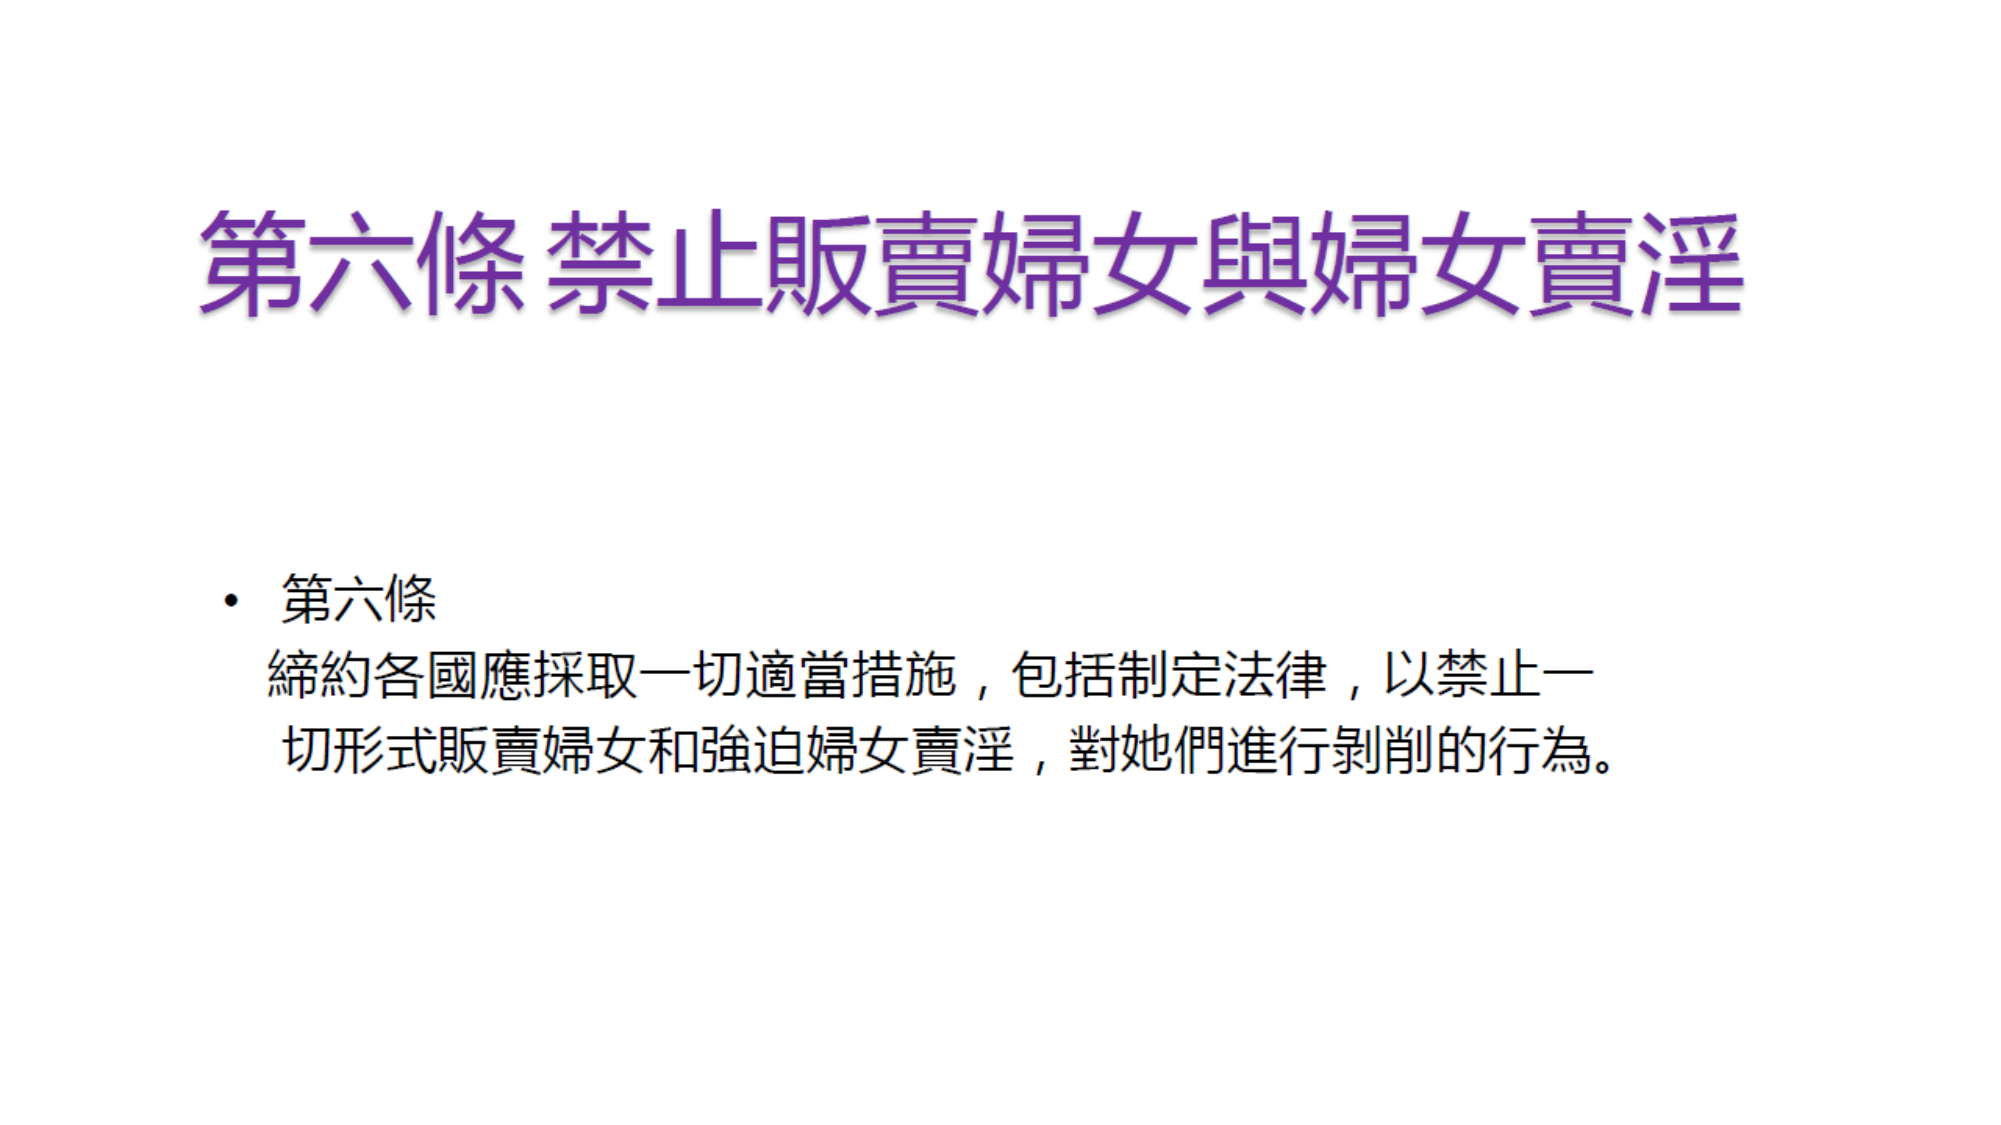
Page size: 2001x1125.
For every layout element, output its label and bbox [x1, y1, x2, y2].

picture [191, 170, 1760, 868]
